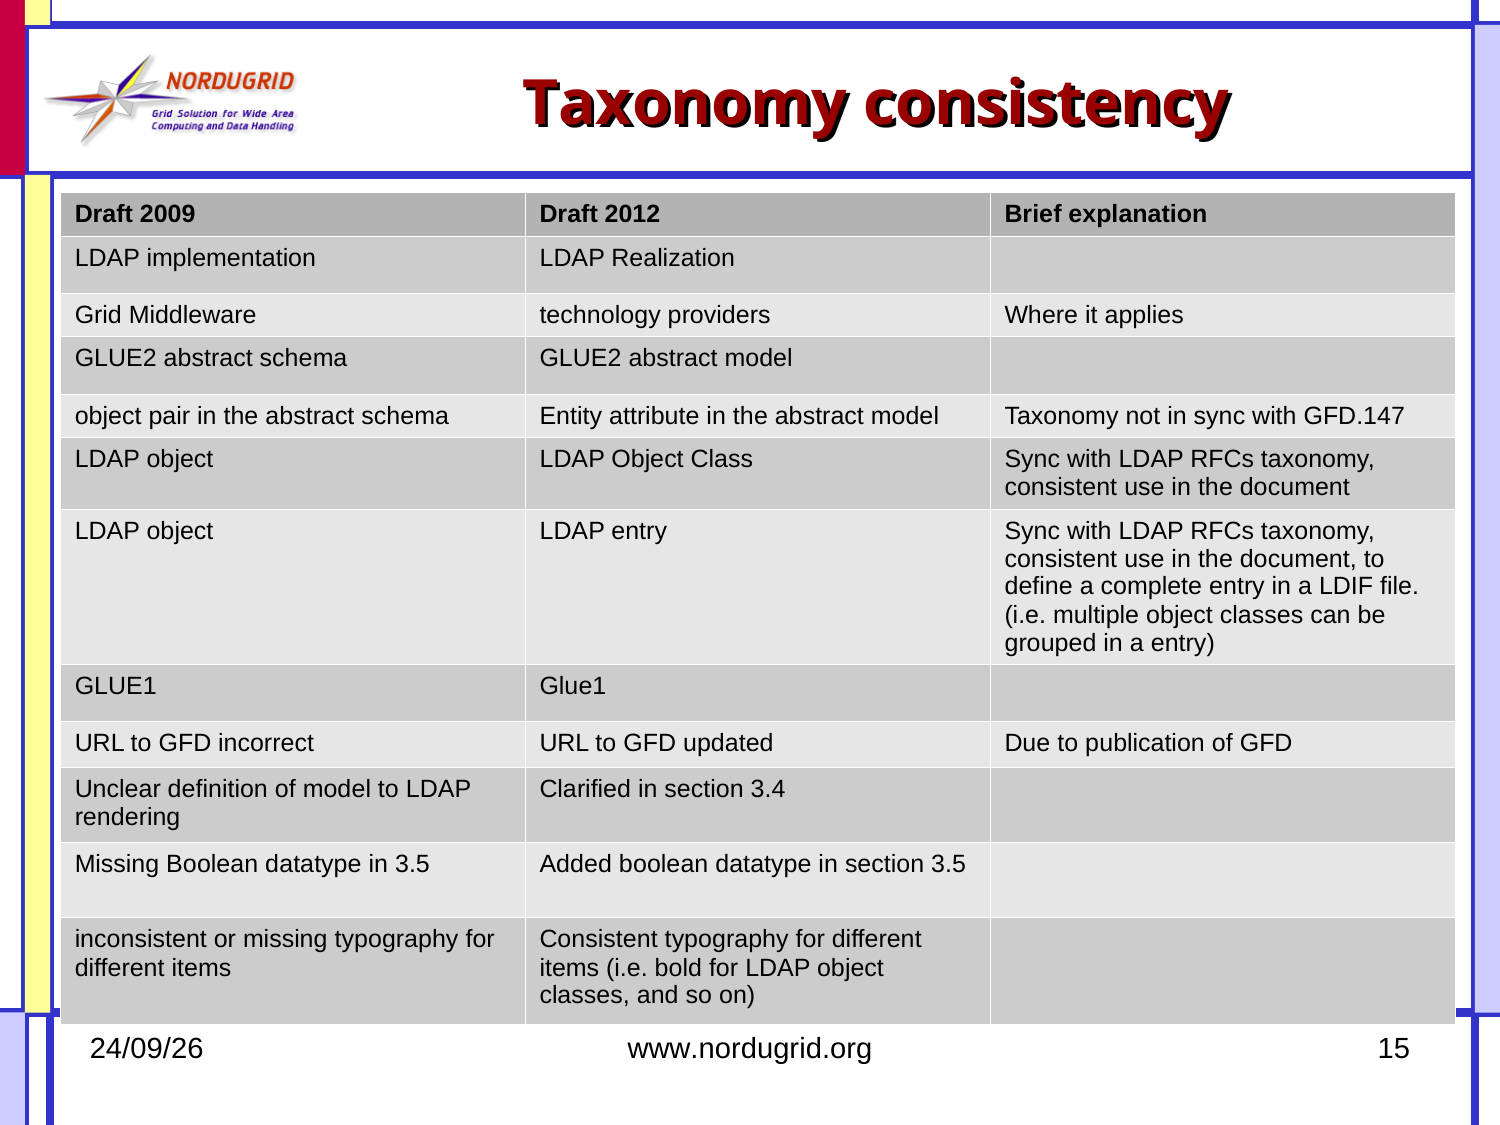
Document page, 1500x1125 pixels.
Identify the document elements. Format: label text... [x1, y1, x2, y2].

table_cell GLUE1 [61, 665, 525, 721]
table_cell Missing Boolean datatype in 3.5 [61, 843, 525, 917]
table_cell Sync with LDAP RFCs taxonomy, consistent use in the document, to define a complete entry in a LDIF file. (i.e. multiple object classes can be grouped in a entry) [991, 510, 1455, 664]
table_cell LDAP entry [526, 510, 990, 664]
table_cell LDAP object [61, 438, 525, 509]
picture [40, 49, 301, 148]
table_cell Added boolean datatype in section 3.5 [526, 843, 990, 917]
table_cell GLUE2 abstract schema [61, 337, 525, 394]
table_cell LDAP Object Class [526, 438, 990, 509]
table_cell Glue1 [526, 665, 990, 721]
table_cell URL to GFD updated [526, 722, 990, 767]
table_header Brief explanation [991, 193, 1455, 236]
table_cell URL to GFD incorrect [61, 722, 525, 767]
table_cell [991, 337, 1455, 394]
table_header Draft 2012 [526, 193, 990, 236]
table_cell technology providers [526, 294, 990, 336]
table_cell inconsistent or missing typography for different items [61, 918, 525, 1024]
table_cell [991, 918, 1455, 1024]
table_cell object pair in the abstract schema [61, 395, 525, 437]
table_cell LDAP Realization [526, 237, 990, 293]
table_cell LDAP object [61, 510, 525, 664]
table_cell Where it applies [991, 294, 1455, 336]
table_cell Clarified in section 3.4 [526, 768, 990, 842]
table_cell Entity attribute in the abstract model [526, 395, 990, 437]
table_cell [991, 665, 1455, 721]
table_cell [991, 768, 1455, 842]
table_cell Unclear definition of model to LDAP rendering [61, 768, 525, 842]
table_cell LDAP implementation [61, 237, 525, 293]
table_cell Sync with LDAP RFCs taxonomy, consistent use in the document [991, 438, 1455, 509]
table_cell [991, 237, 1455, 293]
table_cell Consistent typography for different items (i.e. bold for LDAP object classes, and so on) [526, 918, 990, 1024]
table_cell Grid Middleware [61, 294, 525, 336]
table_cell [991, 843, 1455, 917]
table_cell Taxonomy not in sync with GFD.147 [991, 395, 1455, 437]
table_cell GLUE2 abstract model [526, 337, 990, 394]
title Taxonomy consistency [324, 17, 1428, 183]
table_cell Due to publication of GFD [991, 722, 1455, 767]
table_header Draft 2009 [61, 193, 525, 236]
